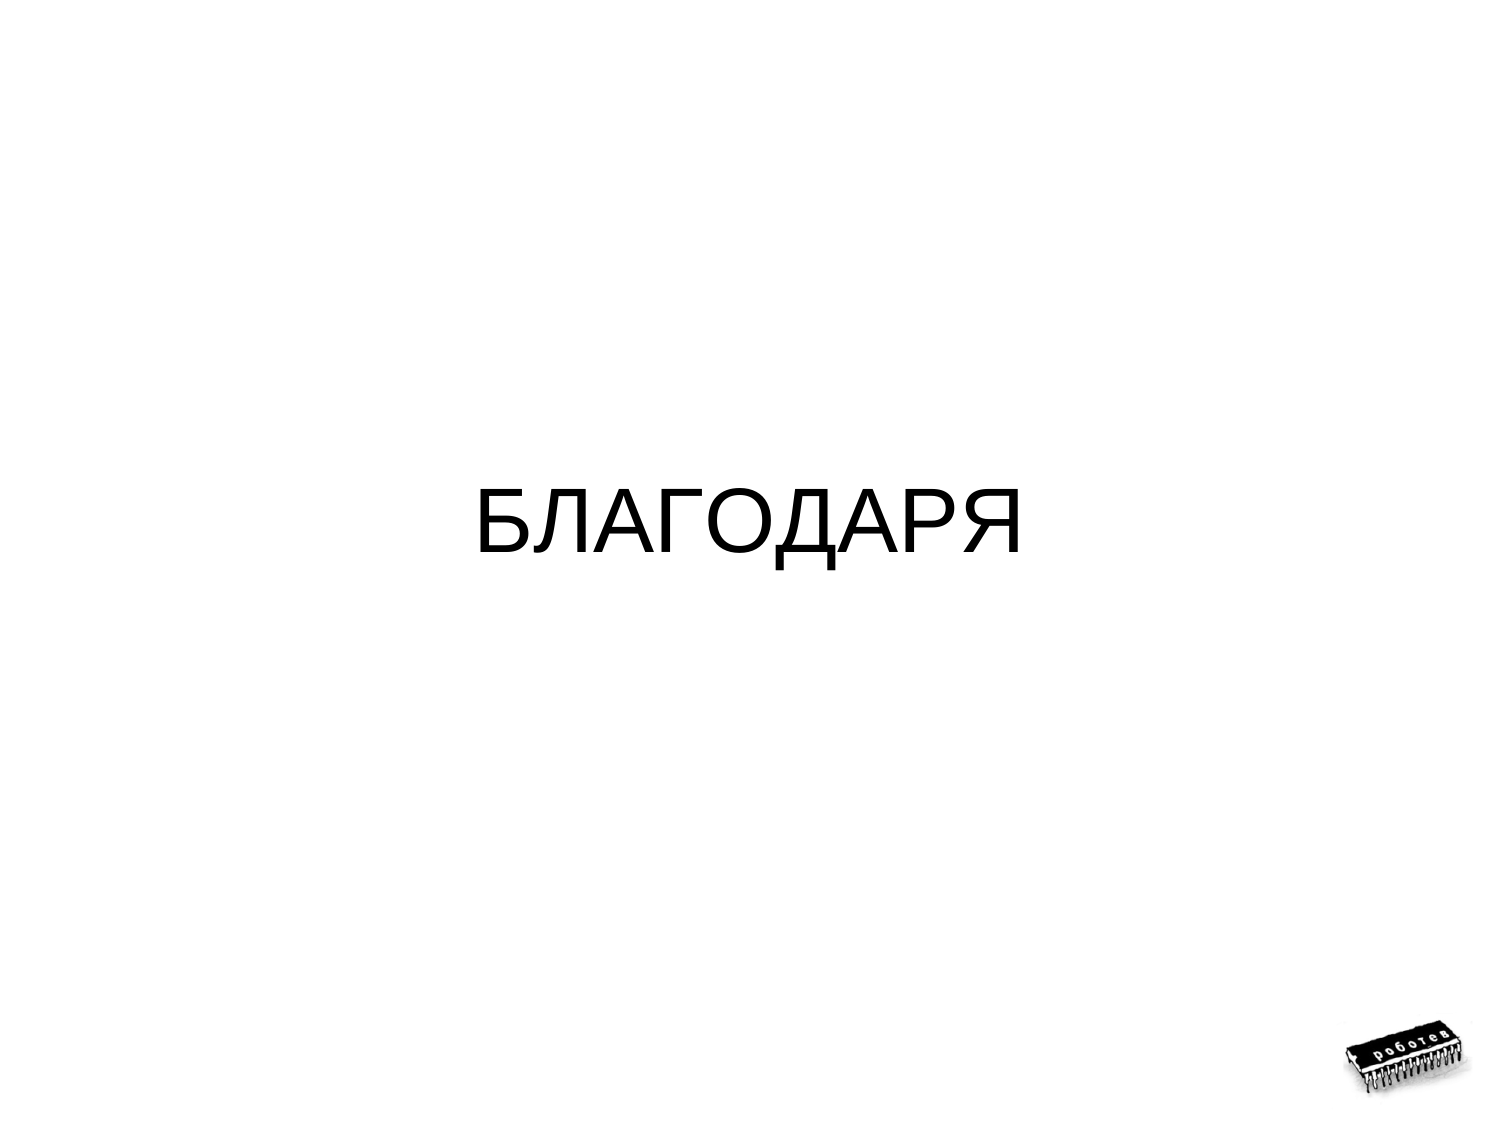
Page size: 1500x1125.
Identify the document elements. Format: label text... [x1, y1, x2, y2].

text_box БЛАГОДАРЯ [75, 422, 1426, 610]
picture [1328, 1003, 1477, 1113]
